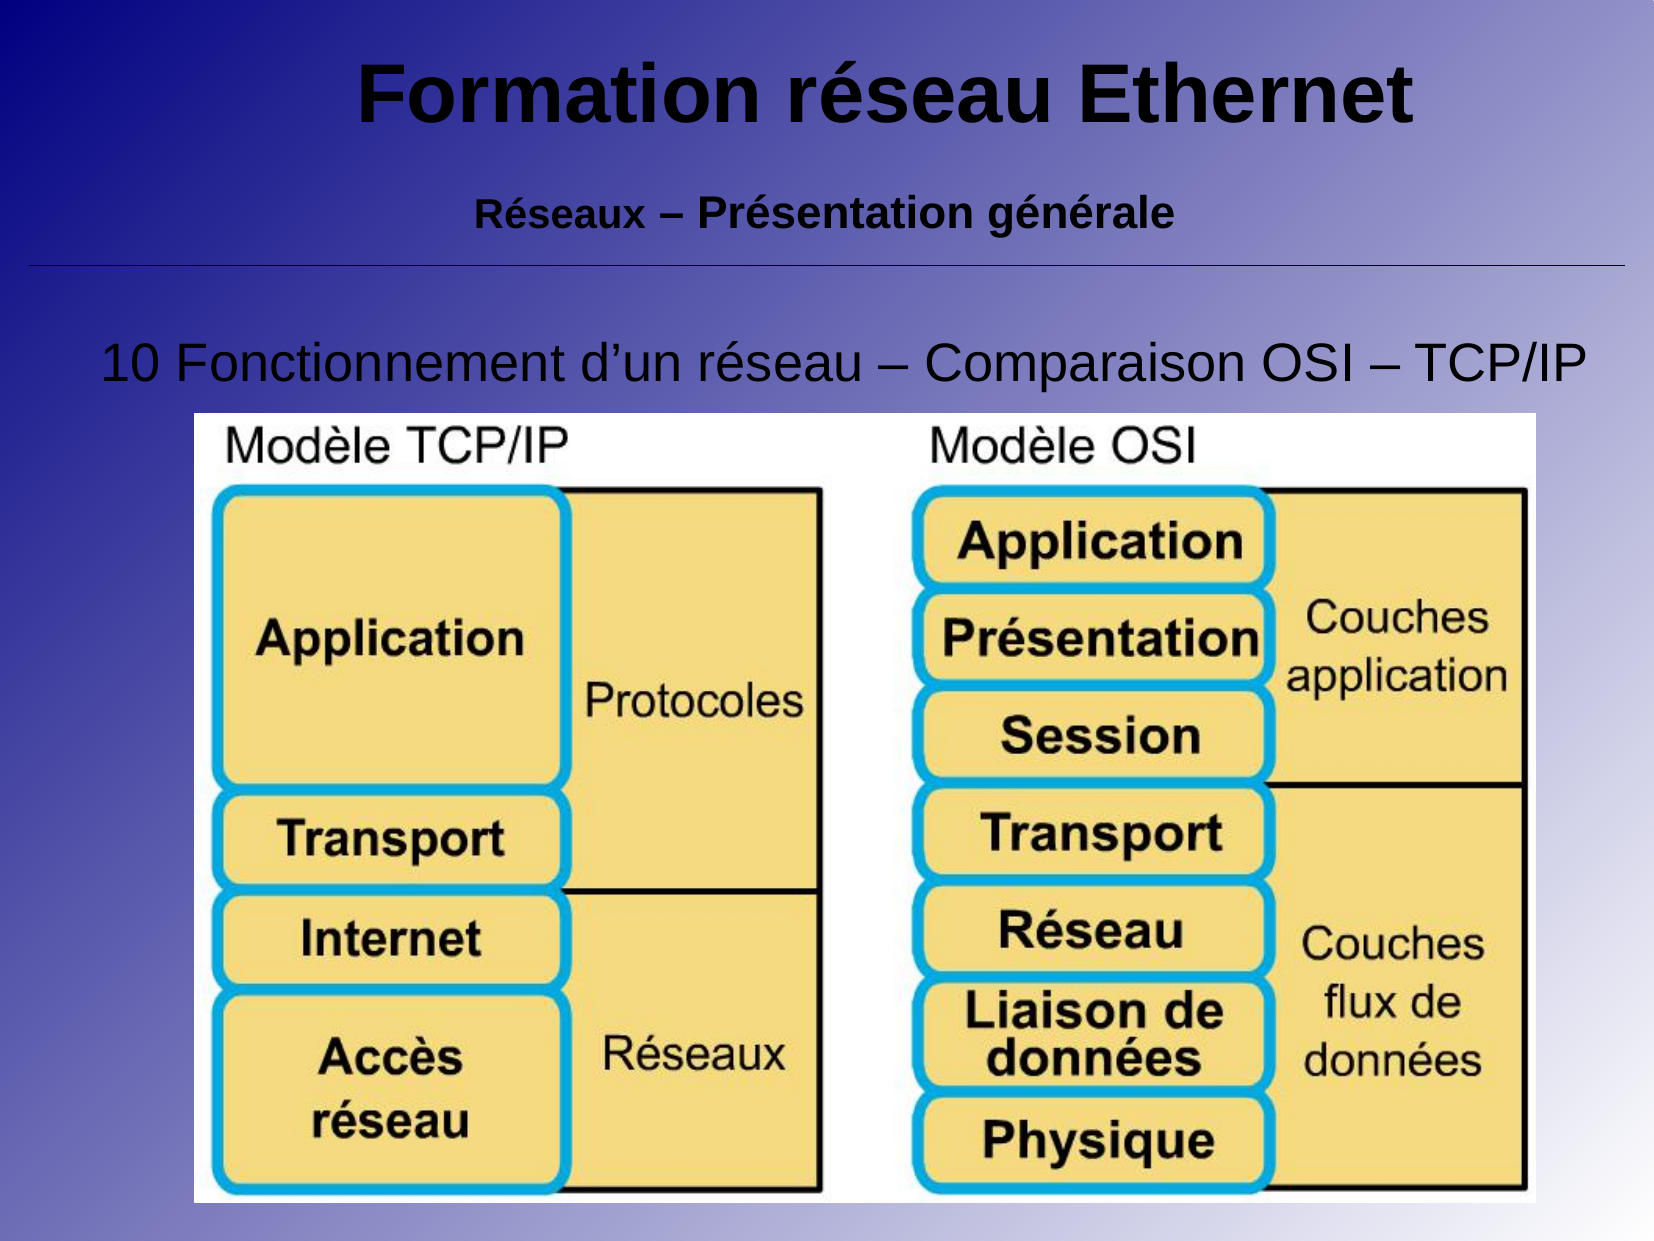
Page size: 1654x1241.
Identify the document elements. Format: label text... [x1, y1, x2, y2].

text_box Réseaux – Présentation générale [29, 266, 1621, 354]
picture [194, 413, 1536, 1203]
text_box Formation réseau Ethernet [324, 39, 1447, 148]
text_box 10 Fonctionnement d’un réseau – Comparaison OSI – TCP/IP [85, 324, 1607, 401]
text_box Réseaux – Présentation générale [29, 177, 1621, 265]
